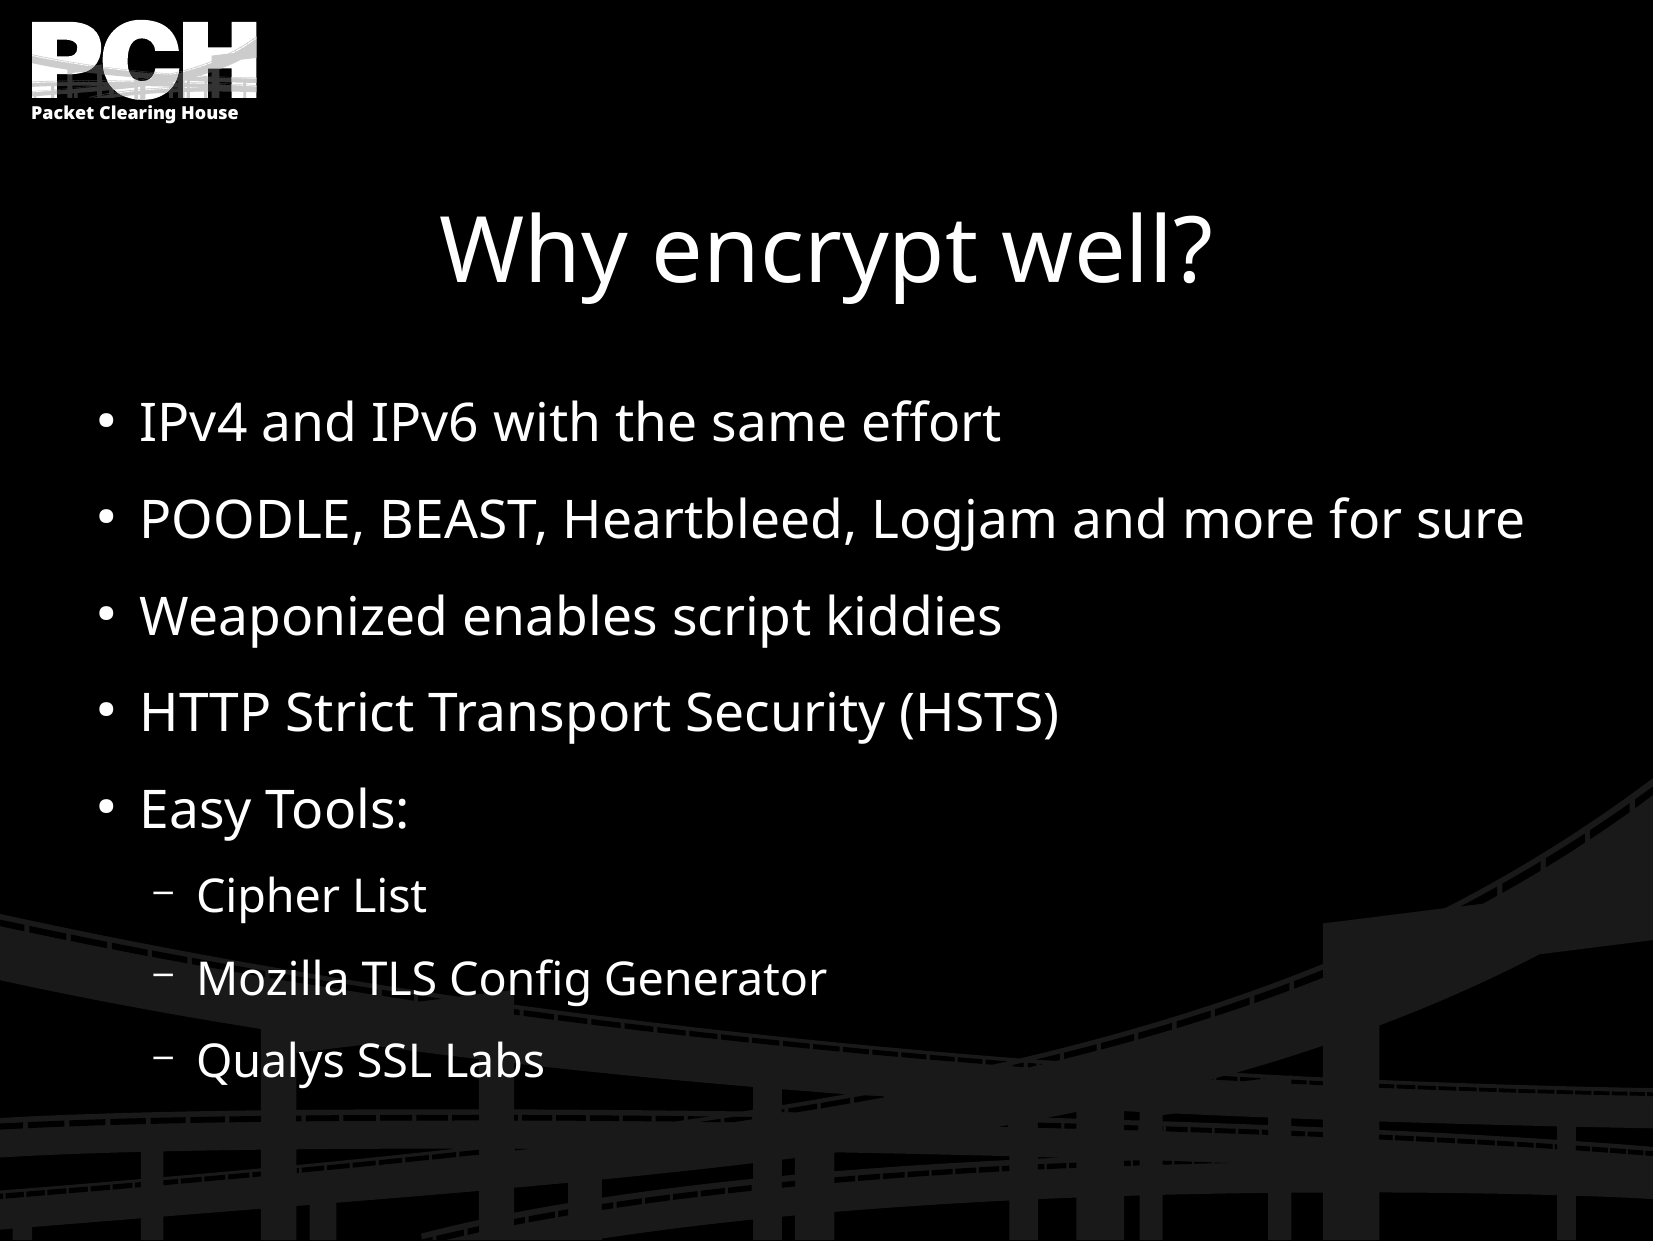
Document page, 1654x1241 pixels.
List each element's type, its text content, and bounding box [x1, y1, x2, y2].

title Why encrypt well? [0, 143, 1653, 352]
list IPv4 and IPv6 with the same effort POODLE, BEAST, Heartbleed, Logjam and more for sure Weaponized enables script kiddies HTTP Strict Transport Security (HSTS) Easy Tools: Cipher List Mozilla TLS Config Generator Qualys SSL Labs [82, 384, 1571, 1105]
